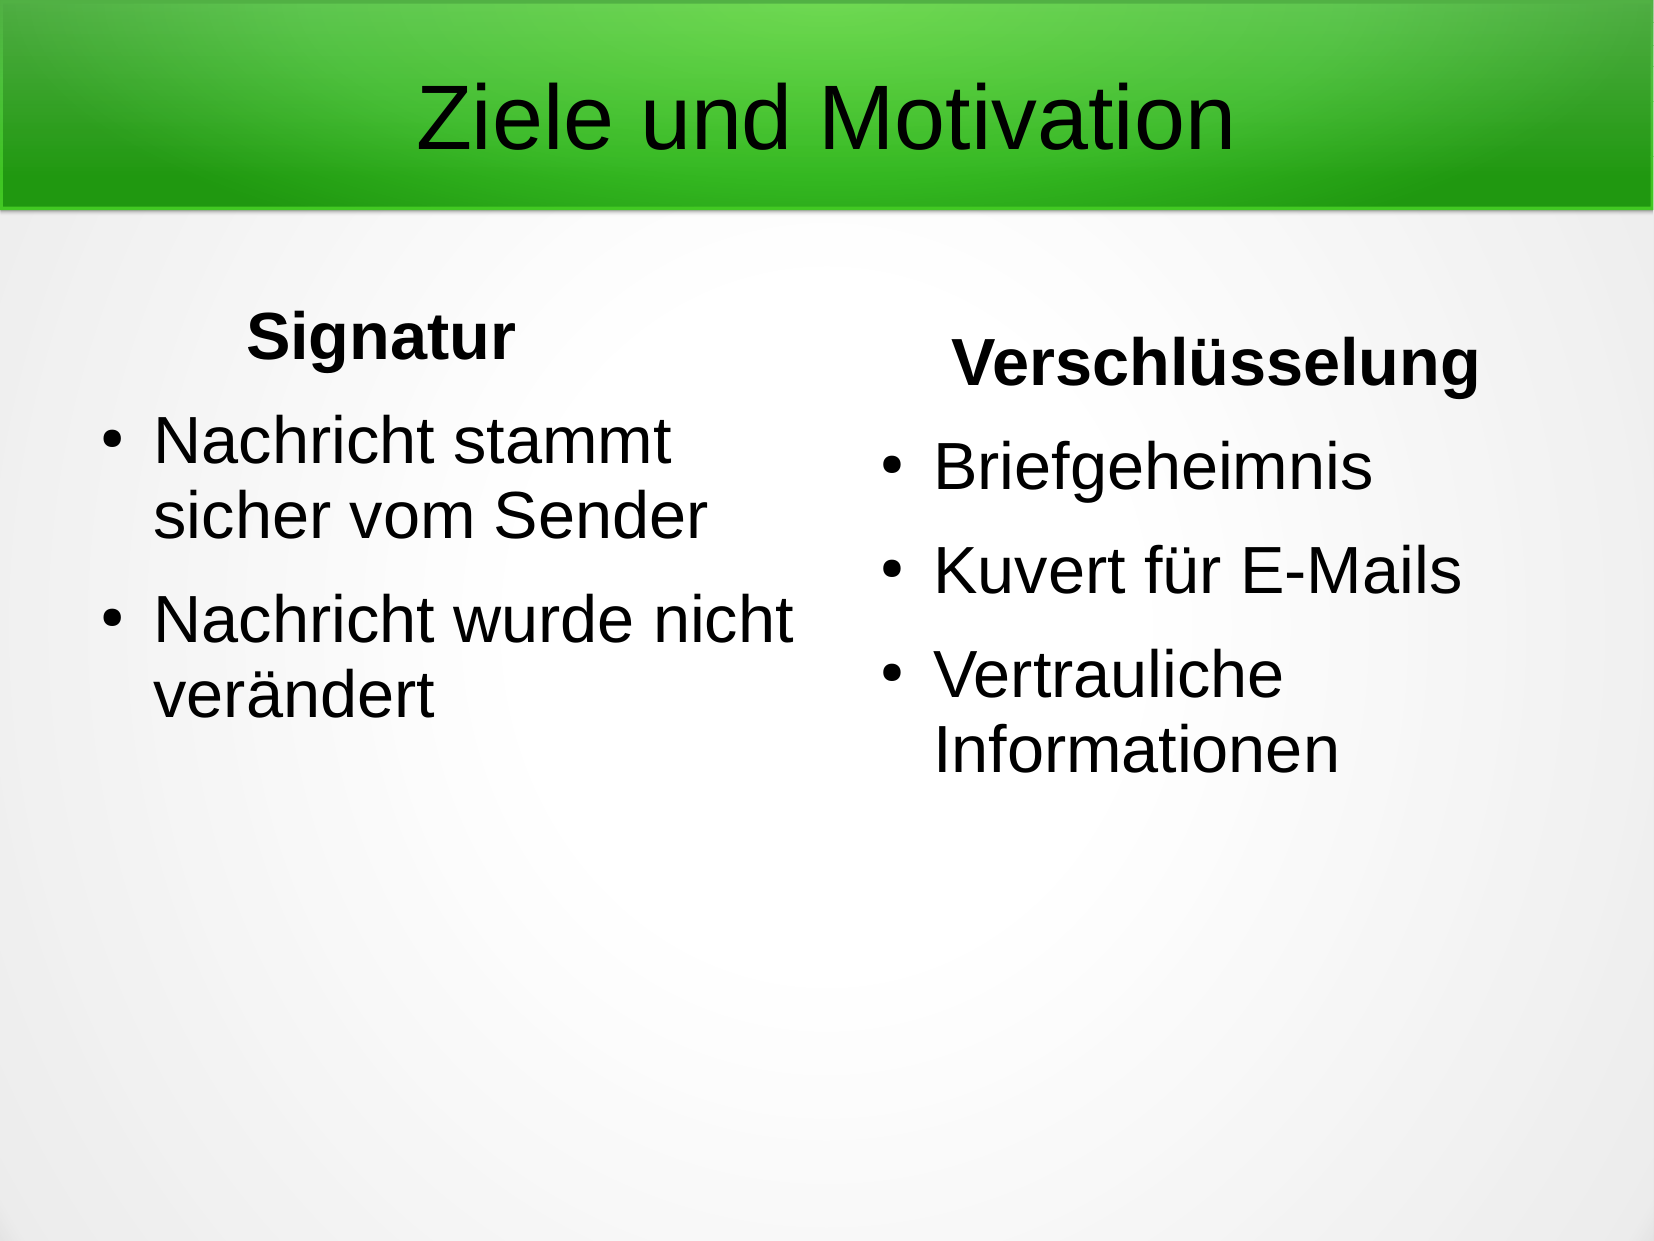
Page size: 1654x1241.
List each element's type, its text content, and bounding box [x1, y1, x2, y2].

list Signatur Nachricht stammt sicher vom Sender Nachricht wurde nicht verändert [82, 299, 809, 1019]
title Ziele und Motivation [82, 47, 1571, 189]
list Verschlüsselung Briefgeheimnis Kuvert für E-Mails Vertrauliche Informationen [862, 324, 1572, 1045]
